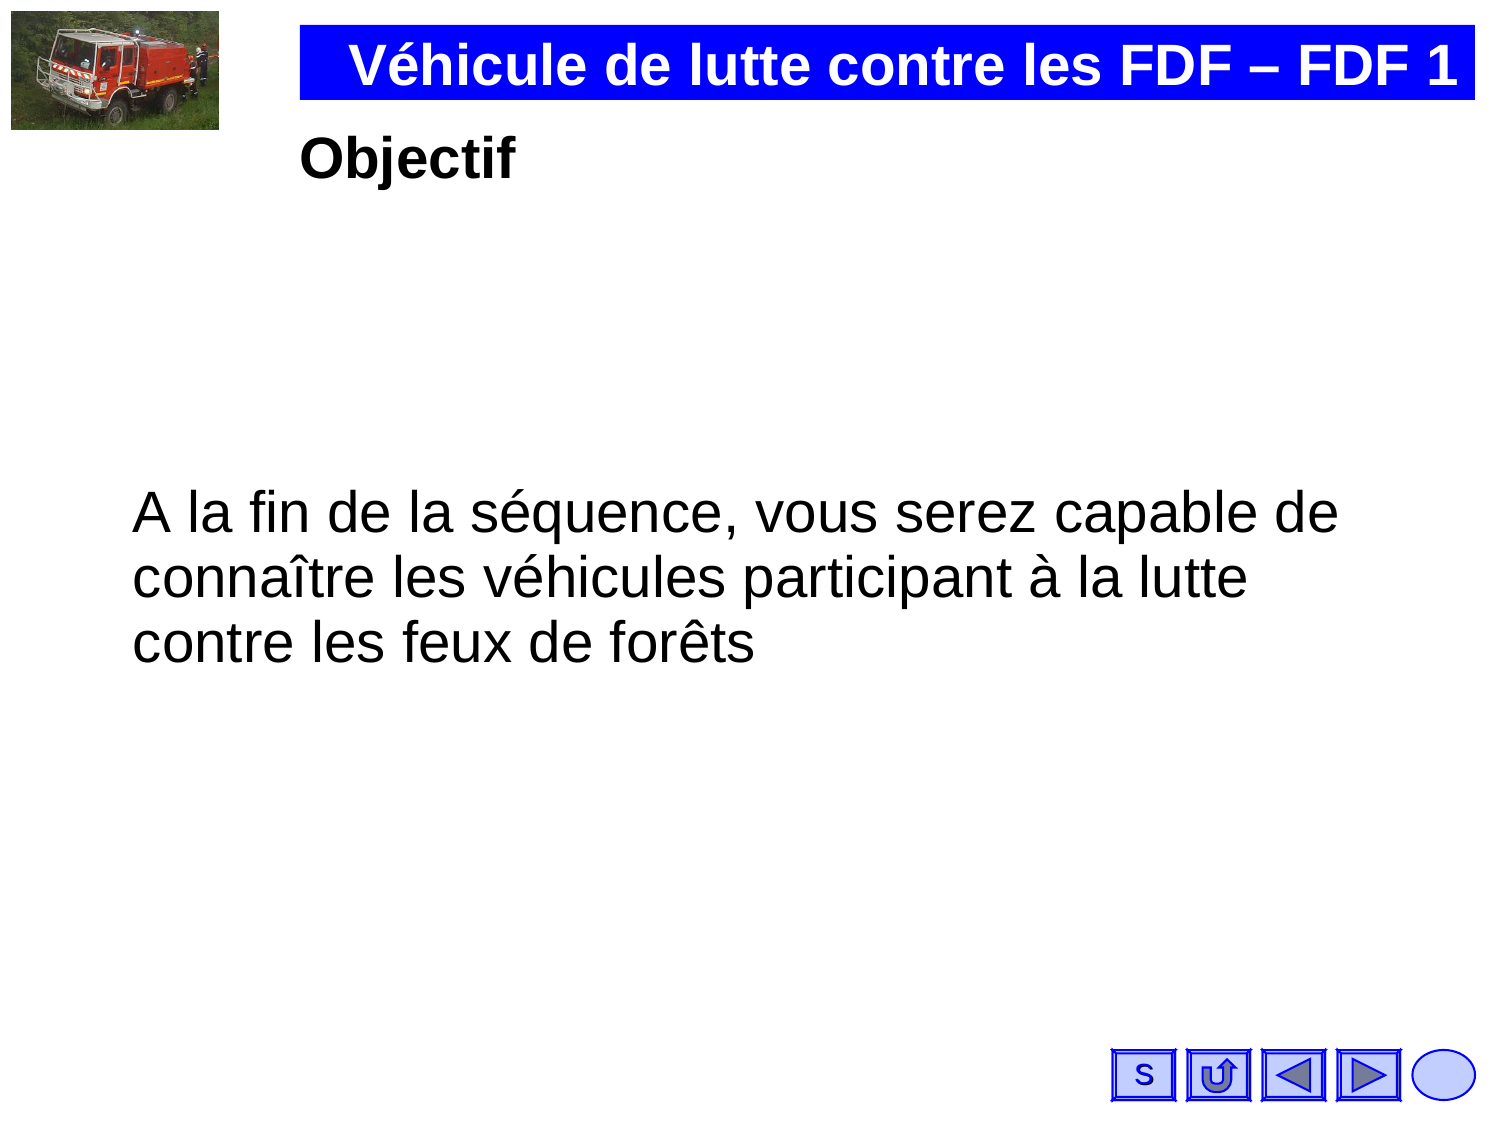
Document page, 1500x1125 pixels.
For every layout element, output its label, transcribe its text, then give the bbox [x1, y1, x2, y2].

text_box [1113, 1050, 1176, 1101]
text_box A la fin de la séquence, vous serez capable de connaître les véhicules participant à la lutte contre les feux de forêts [118, 472, 1418, 682]
text_box [1188, 1050, 1251, 1101]
text_box S [1119, 1050, 1169, 1099]
text_box [1412, 1049, 1476, 1101]
text_box [1338, 1050, 1401, 1101]
text_box [1263, 1050, 1326, 1101]
text_box Objectif [284, 118, 1093, 199]
text_box Véhicule de lutte contre les FDF – FDF 1 [299, 24, 1475, 100]
picture [11, 11, 219, 130]
